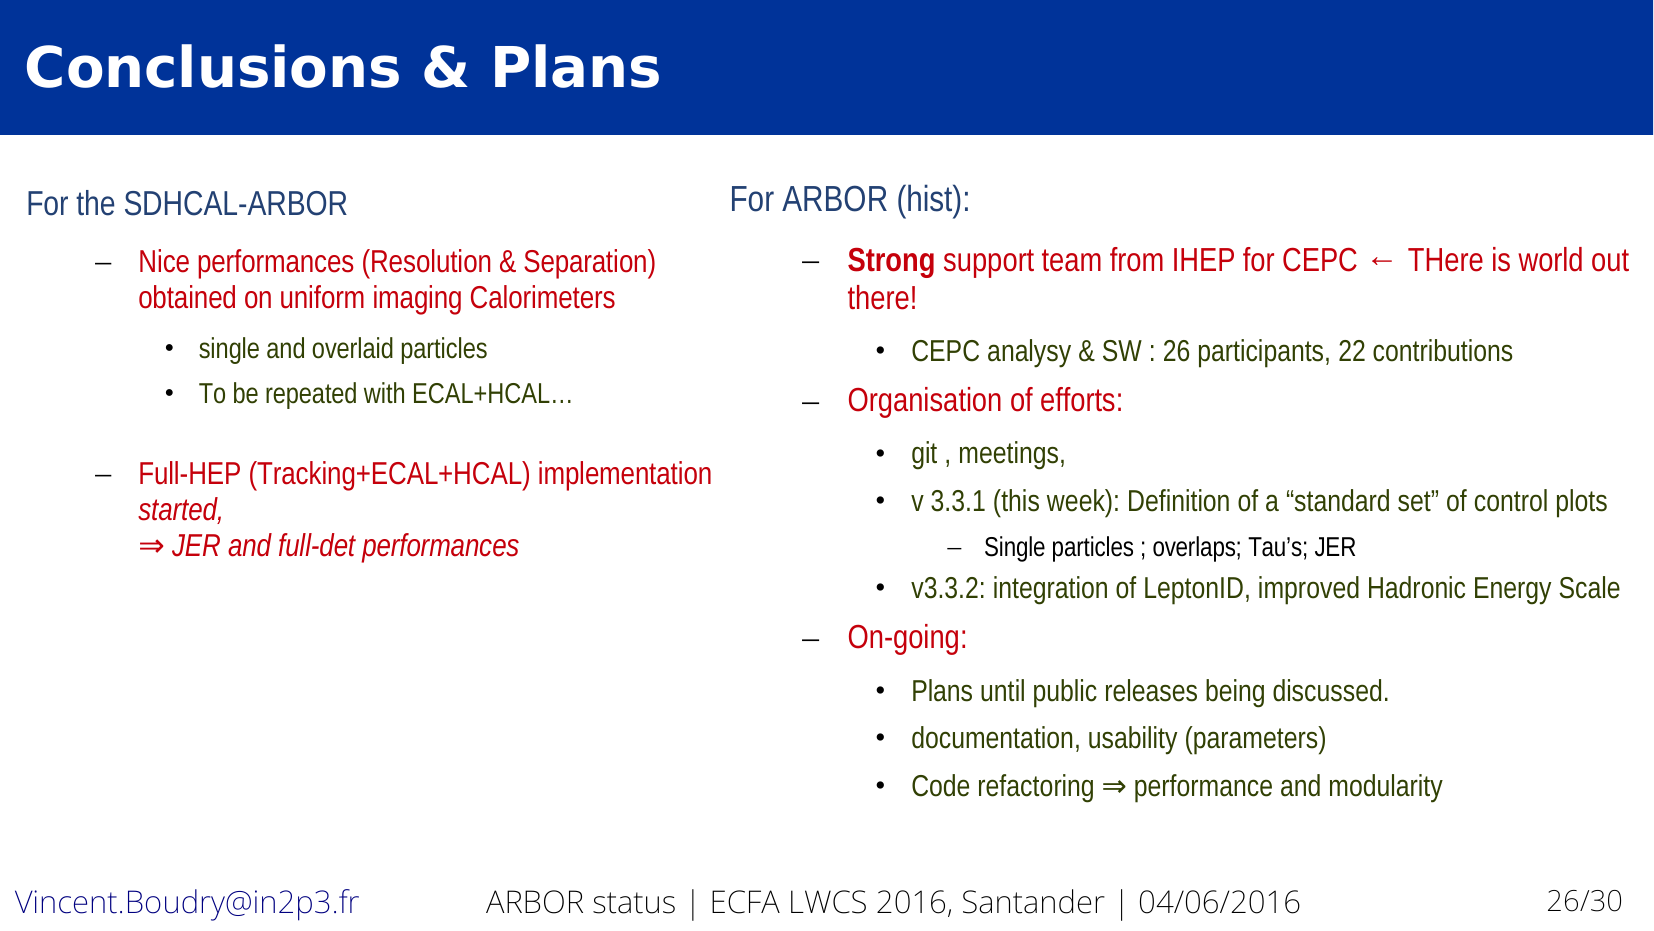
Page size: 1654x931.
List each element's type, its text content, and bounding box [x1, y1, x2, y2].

title Conclusions & Plans [24, 12, 1635, 124]
list For the SDHCAL-ARBOR Nice performances (Resolution & Separation) obtained on uniform imaging Calorimeters single and overlaid particles To be repeated with ECAL+HCAL… Full-HEP (Tracking+ECAL+HCAL) implementation started, ⇒ JER and full-det performances [26, 183, 729, 569]
list For ARBOR (hist): Strong support team from IHEP for CEPC ← THere is world out there! CEPC analysy & SW : 26 participants, 22 contributions Organisation of efforts: git , meetings, v 3.3.1 (this week): Definition of a “standard set” of control plots Single particles ; overlaps; Tau’s; JER v3.3.2: integration of LeptonID, improved Hadronic Energy Scale On-going: Plans until public releases being discussed. documentation, usability (parameters) Code refactoring ⇒ performance and modularity [729, 177, 1632, 860]
